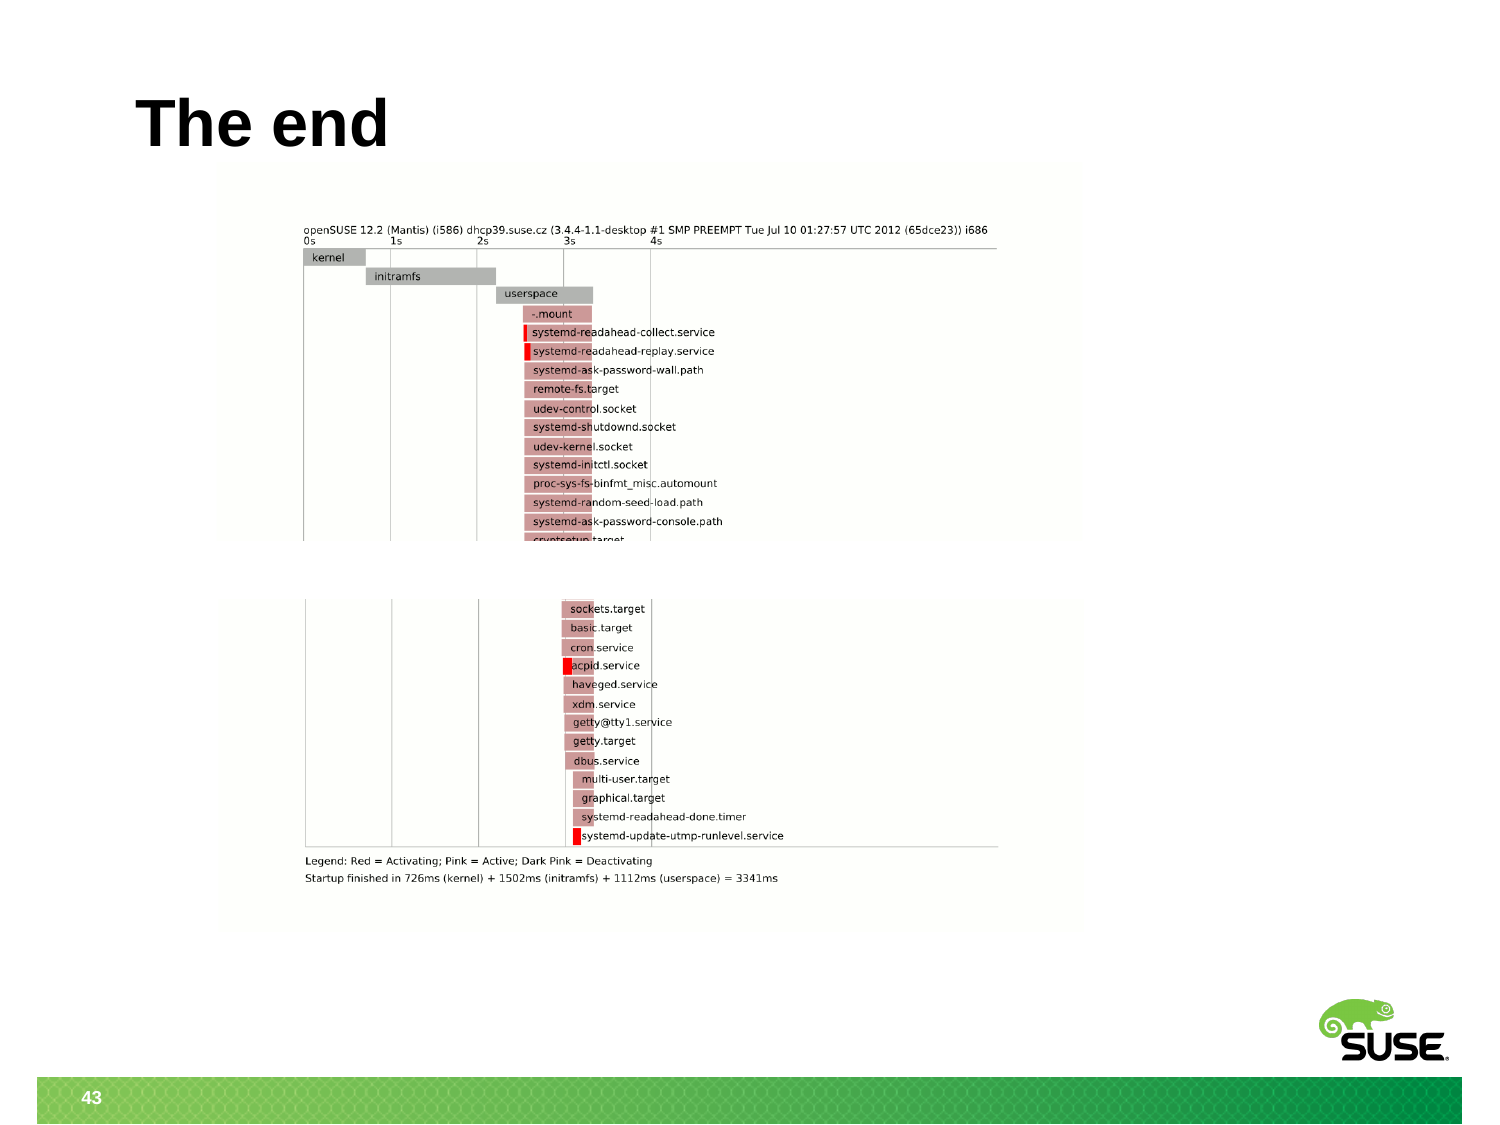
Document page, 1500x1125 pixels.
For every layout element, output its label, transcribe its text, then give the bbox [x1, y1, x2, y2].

picture [37, 1077, 1462, 1124]
title The end [135, 41, 1372, 204]
picture [216, 162, 1083, 541]
picture [218, 599, 1084, 932]
picture [1319, 999, 1449, 1061]
